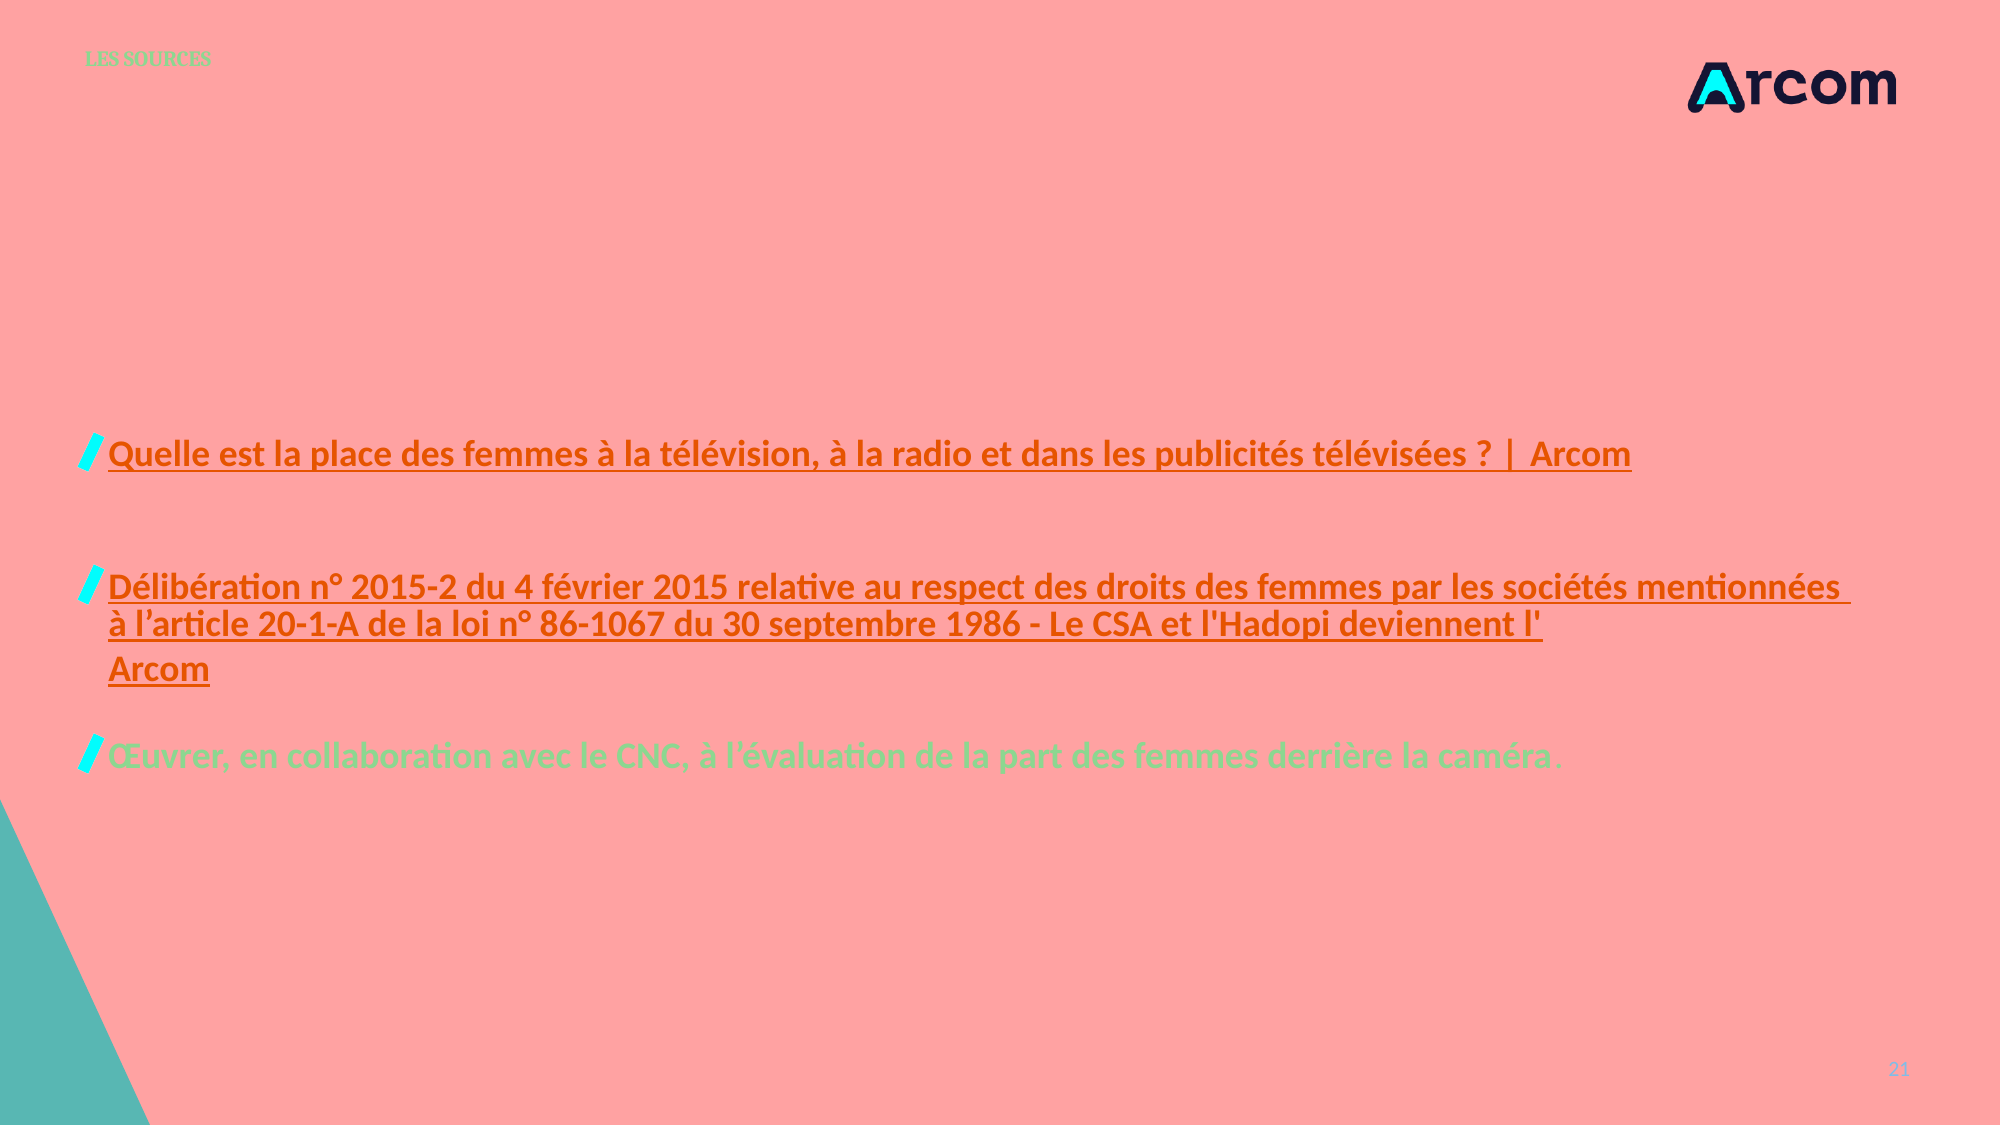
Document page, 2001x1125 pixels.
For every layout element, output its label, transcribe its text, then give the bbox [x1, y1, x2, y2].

text_box LES SOURCES [65, 47, 952, 119]
slide_number <numéro> [1460, 1054, 1911, 1081]
list Quelle est la place des femmes à la télévision, à la radio et dans les publicités télévisées ? | Arcom Délibération n° 2015-2 du 4 février 2015 relative au respect des droits des femmes par les sociétés mentionnées à l’article 20-1-A de la loi n° 86-1067 du 30 septembre 1986 - Le CSA et l'Hadopi deviennent l'Arcom Œuvrer, en collaboration avec le CNC, à l’évaluation de la part des femmes derrière la caméra. [65, 421, 1877, 1075]
picture [1686, 62, 1897, 113]
